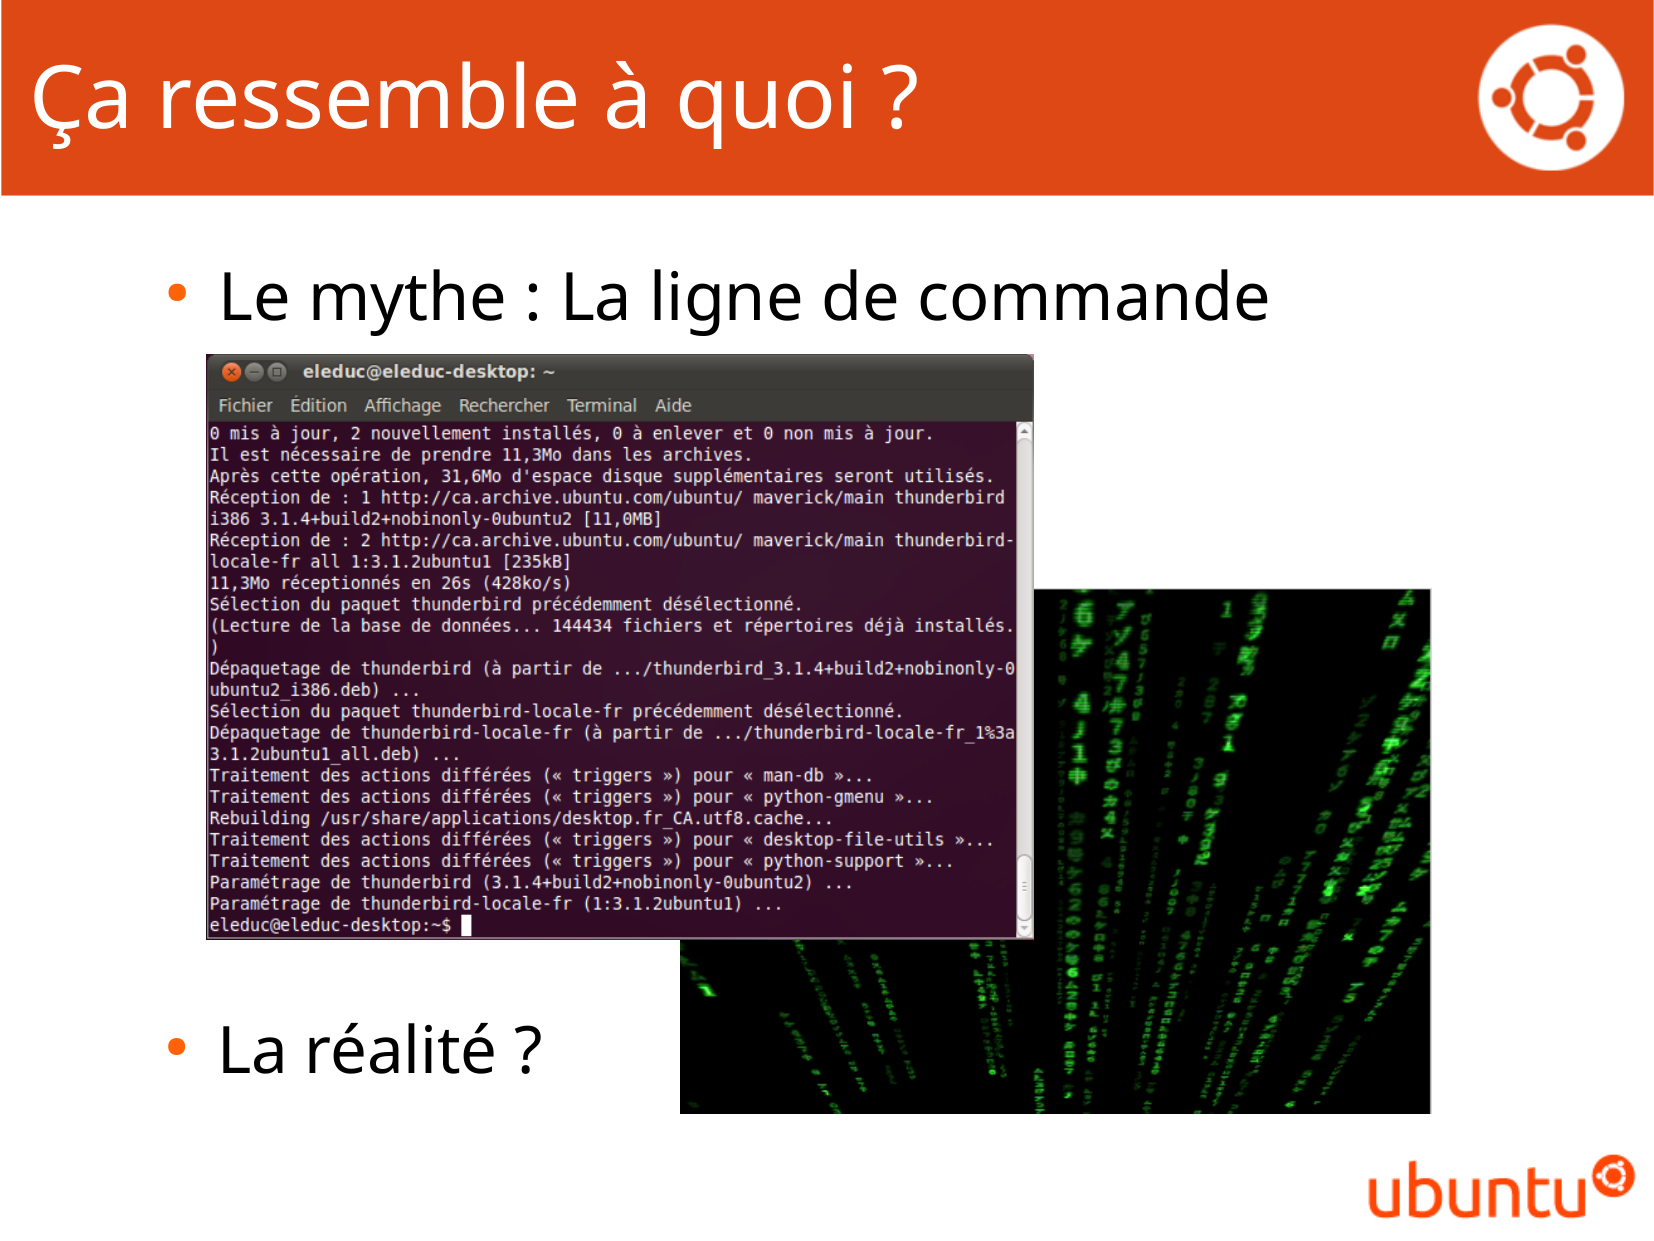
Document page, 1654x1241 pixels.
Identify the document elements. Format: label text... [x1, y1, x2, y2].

picture [0, 0, 1654, 1241]
title Ça ressemble à quoi ? [29, 11, 1459, 178]
list Le mythe : La ligne de commande [147, 248, 1477, 355]
text_box La réalité ? [147, 1003, 576, 1094]
